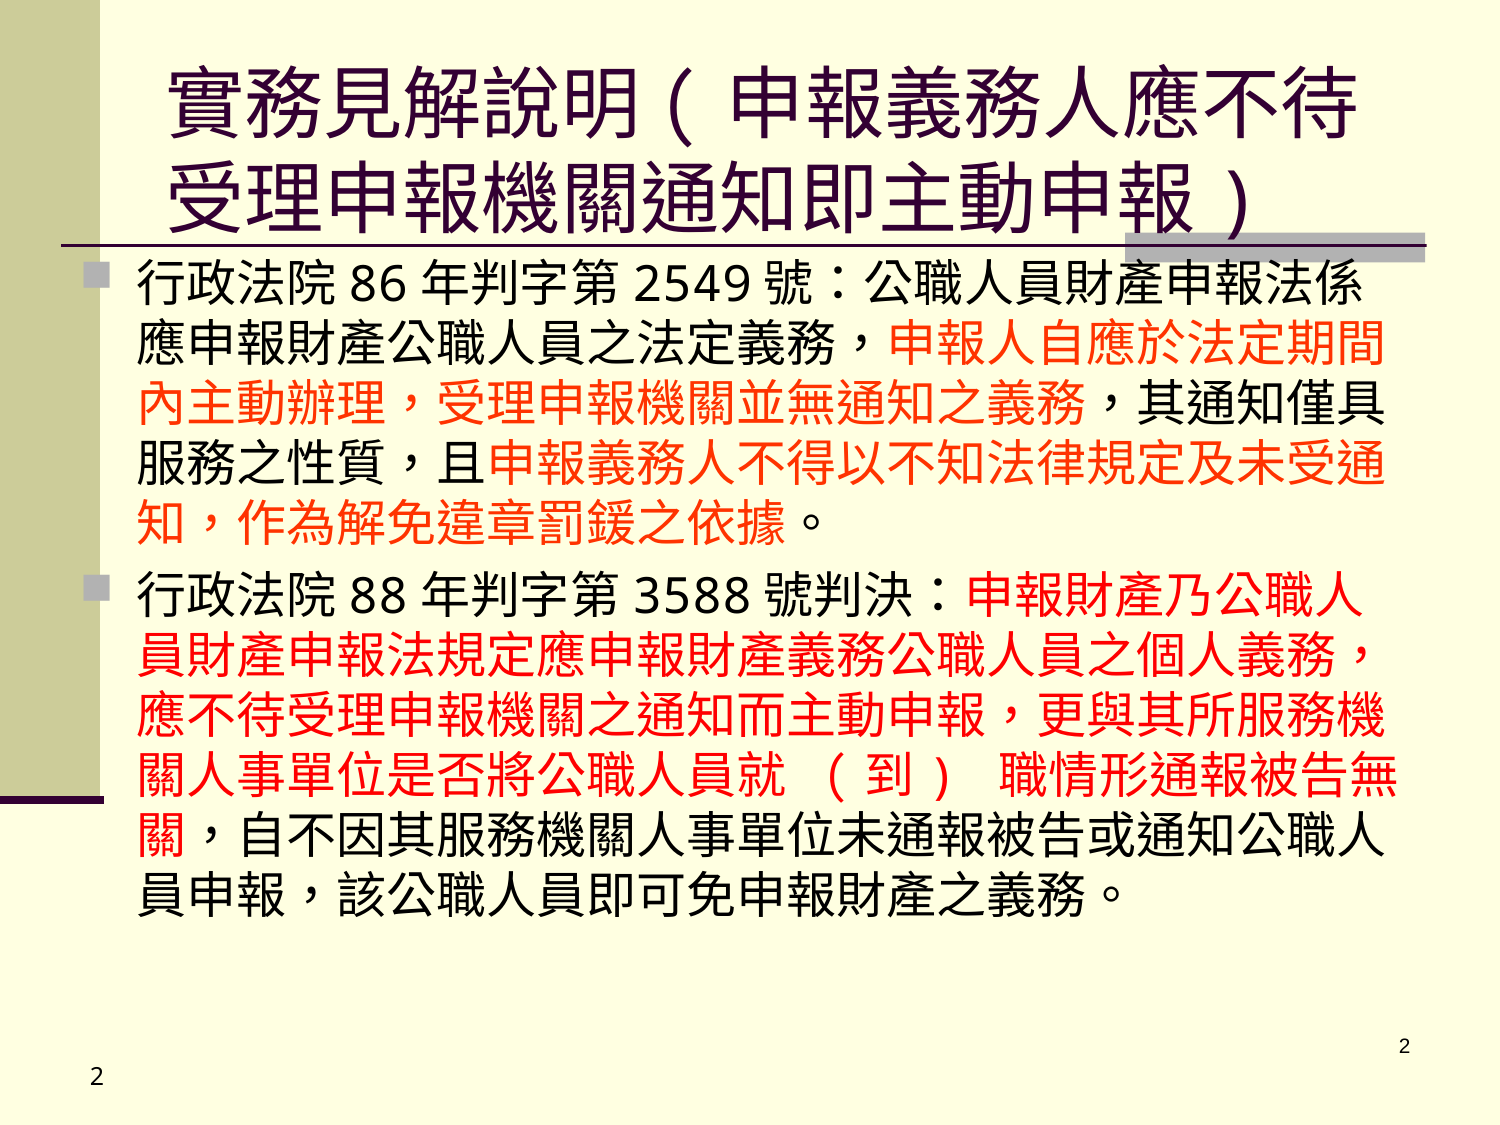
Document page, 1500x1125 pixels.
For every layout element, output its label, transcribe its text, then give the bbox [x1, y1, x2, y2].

text_box <編號> [1112, 1025, 1426, 1101]
title 實務見解說明(申報義務人應不待受理申報機關通知即主動申報) [150, 45, 1426, 234]
text_box <編號> [74, 1024, 426, 1103]
list 行政法院86年判字第2549號：公職人員財產申報法係應申報財產公職人員之法定義務，申報人自應於法定期間內主動辦理，受理申報機關並無通知之義務，其通知僅具服務之性質，且申報義務人不得以不知法律規定及未受通知，作為解免違章罰鍰之依據。 行政法院88年判字第3588號判決：申報財產乃公職人員財產申報法規定應申報財產義務公職人員之個人義務，應不待受理申報機關之通知而主動申報，更與其所服務機關人事單位是否將公職人員就 (到) 職情形通報被告無關，自不因其服務機關人事單位未通報被告或通知公職人員申報，該公職人員即可免申報財產之義務。 [64, 243, 1415, 1000]
